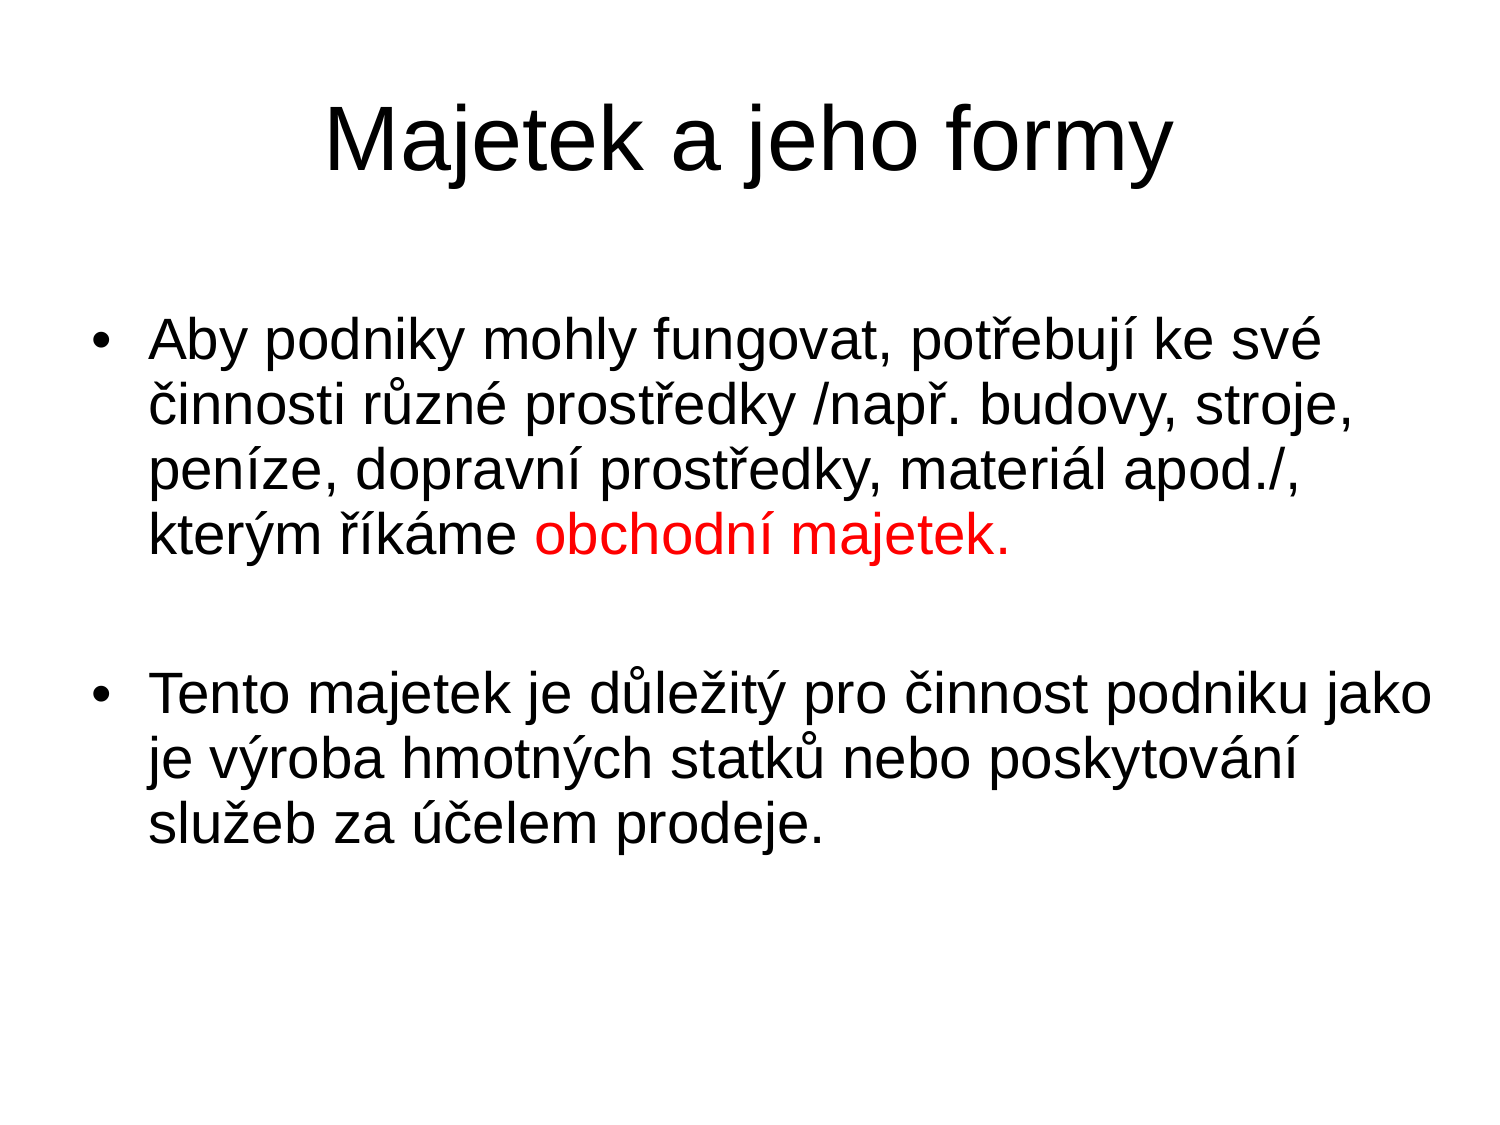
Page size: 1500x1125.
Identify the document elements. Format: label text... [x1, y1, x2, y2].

title Majetek a jeho formy [75, 0, 1426, 312]
list Aby podniky mohly fungovat, potřebují ke své činnosti různé prostředky /např. budovy, stroje, peníze, dopravní prostředky, materiál apod./, kterým říkáme obchodní majetek. Tento majetek je důležitý pro činnost podniku jako je výroba hmotných statků nebo poskytování služeb za účelem prodeje. [76, 219, 1459, 1083]
